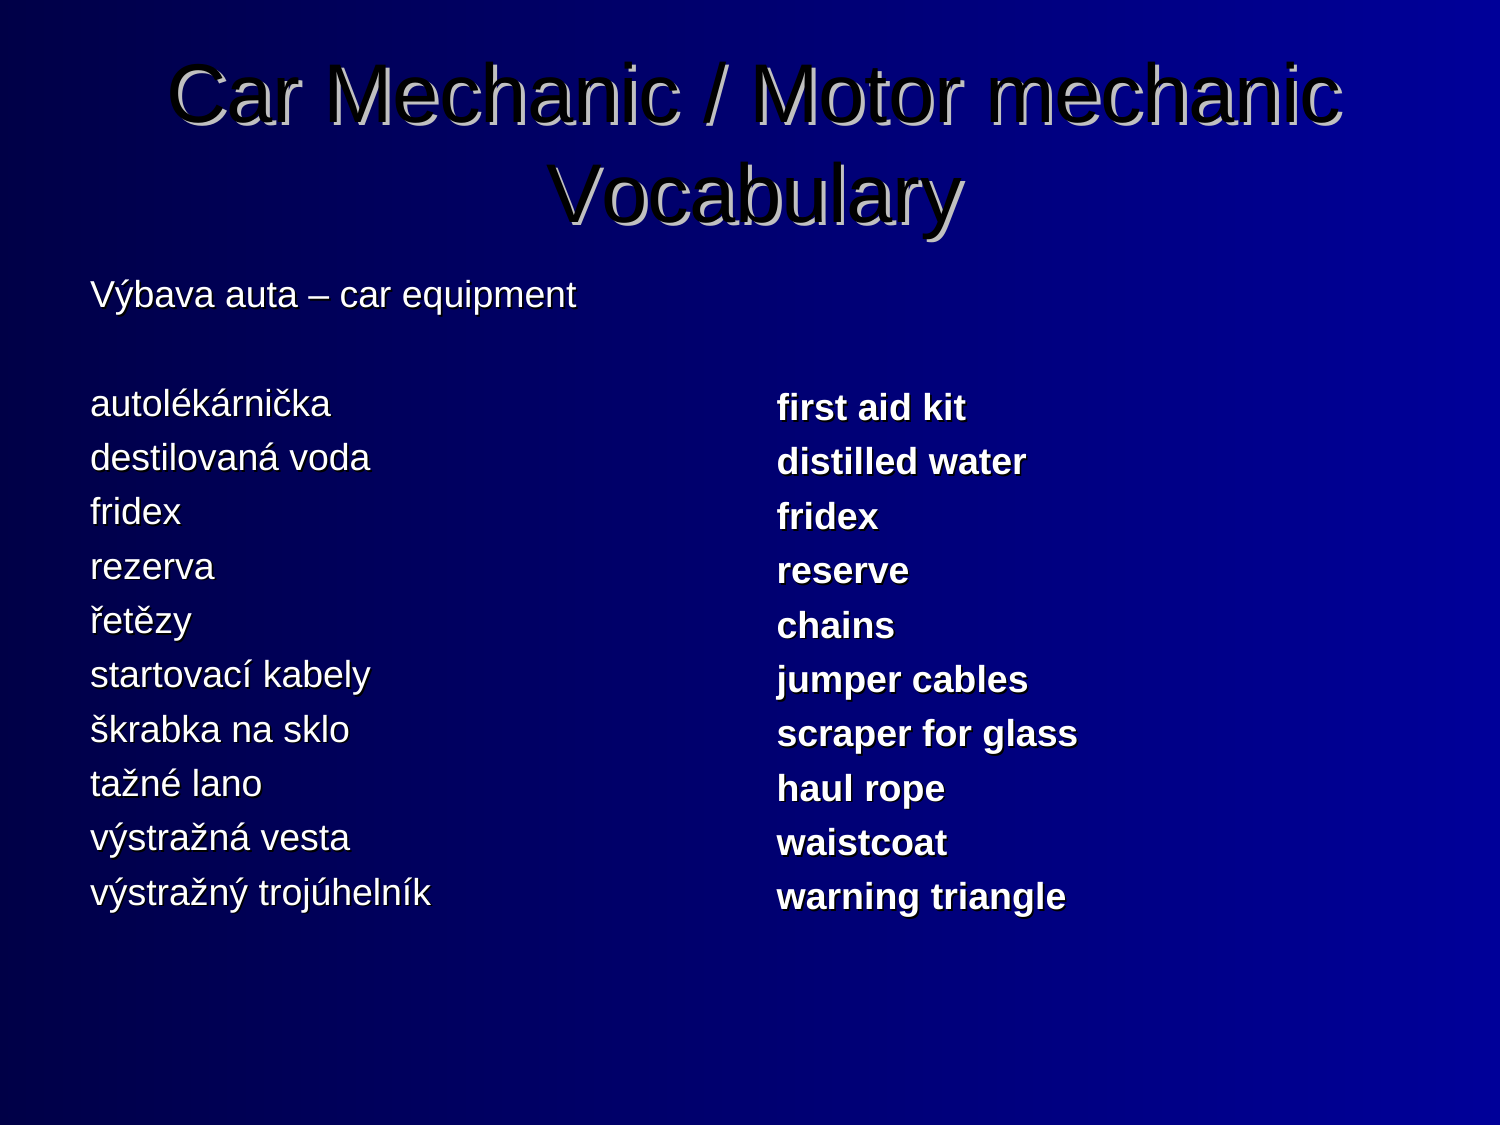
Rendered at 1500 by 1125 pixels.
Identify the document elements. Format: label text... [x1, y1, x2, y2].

title Car Mechanic / Motor mechanic Vocabulary [75, 31, 1426, 247]
list first aid kit distilled water fridex reserve chains jumper cables scraper for glass haul rope waistcoat warning triangle [761, 267, 1425, 1011]
list Výbava auta – car equipment autolékárnička destilovaná voda fridex rezerva řetězy startovací kabely škrabka na sklo tažné lano výstražná vesta výstražný trojúhelník [75, 262, 738, 1007]
